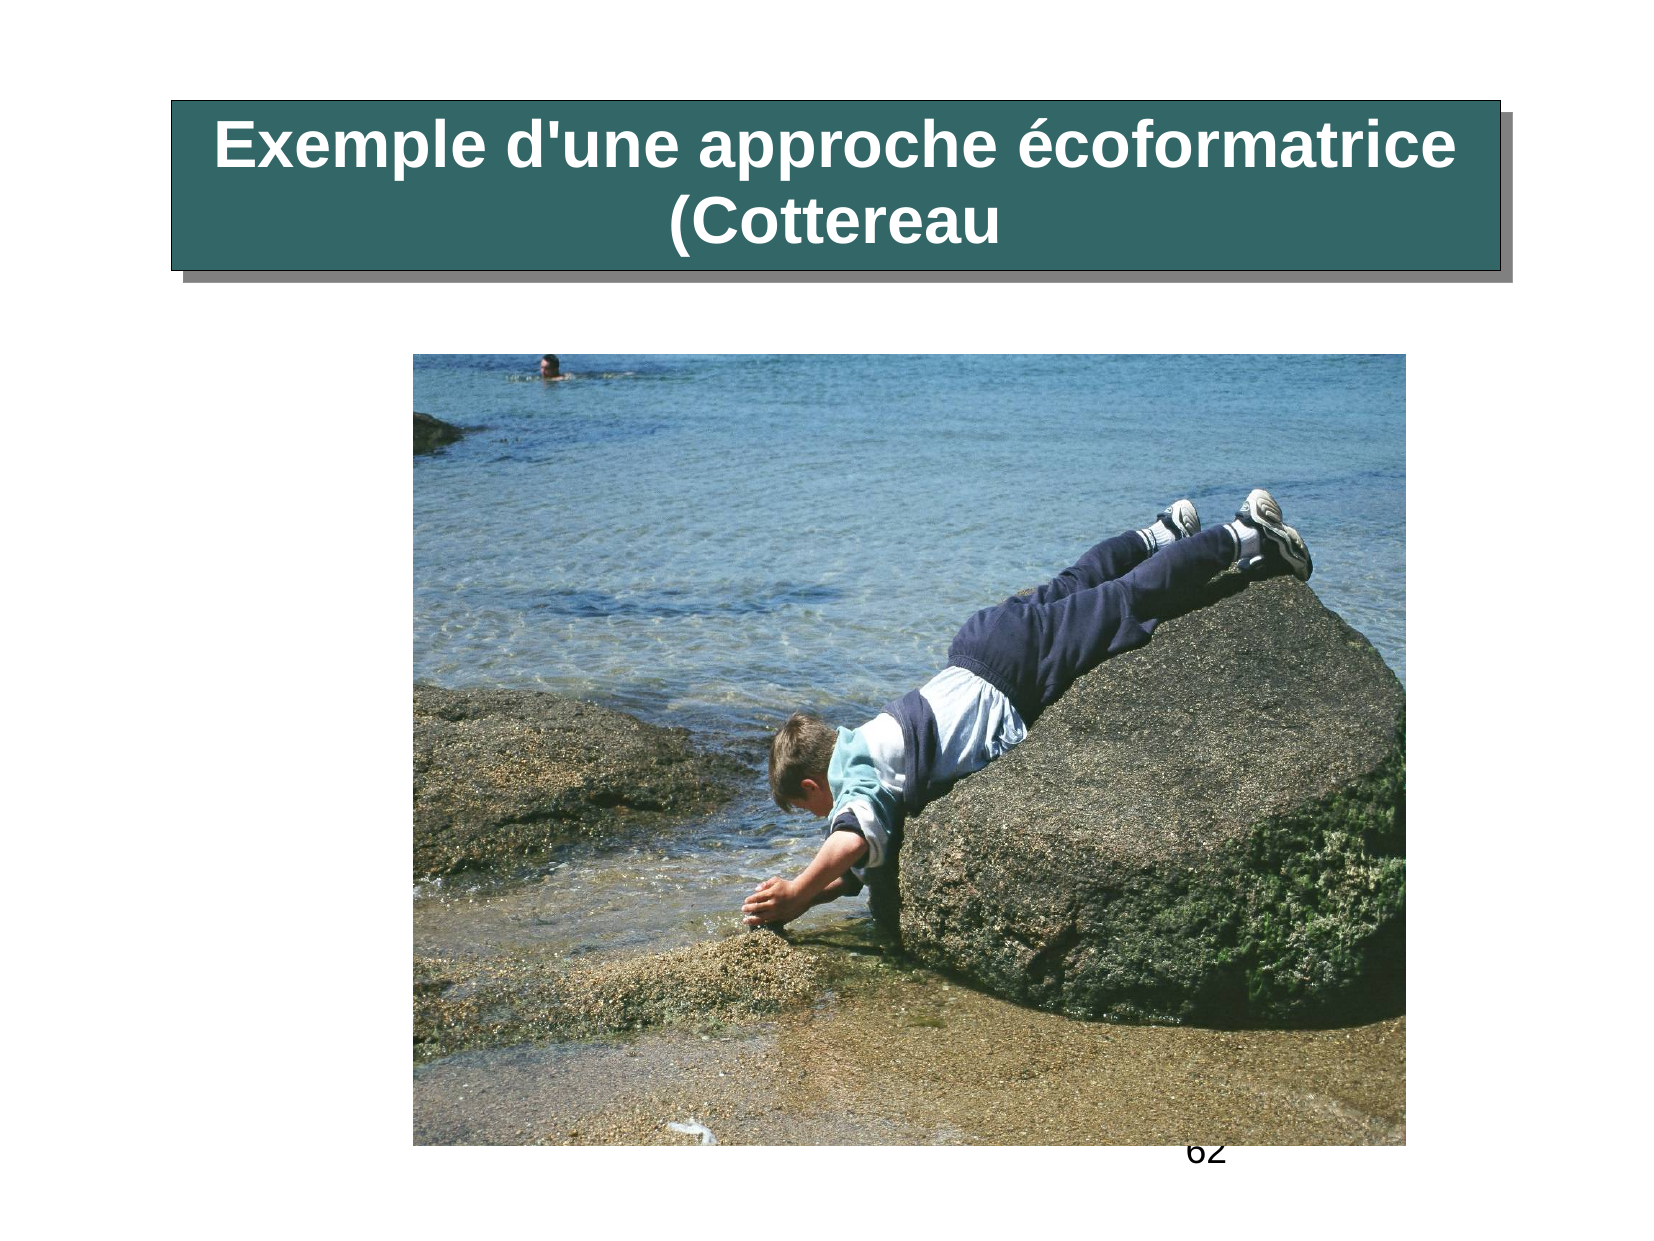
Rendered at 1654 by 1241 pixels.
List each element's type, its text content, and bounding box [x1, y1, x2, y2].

text_box Exemple d'une approche écoformatrice (Cottereau [171, 100, 1501, 271]
picture [413, 354, 1406, 1146]
